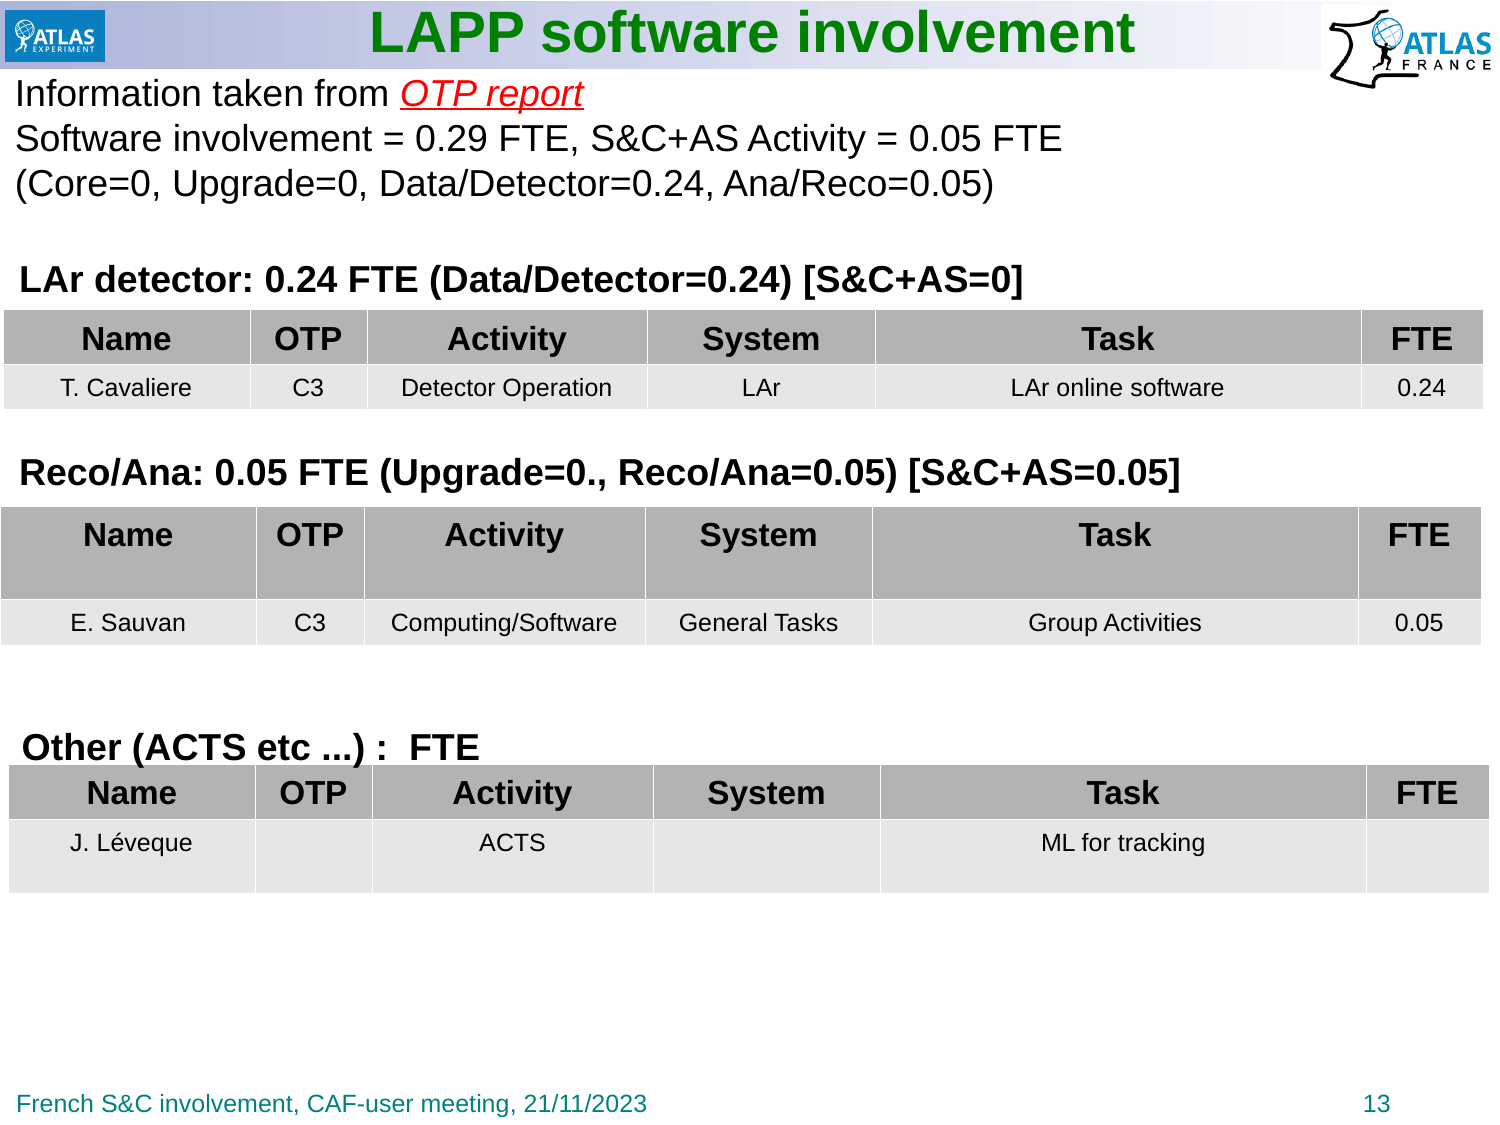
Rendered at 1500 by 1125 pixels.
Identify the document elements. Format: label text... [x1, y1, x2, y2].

table_cell 0.24 [1362, 365, 1483, 409]
table_cell General Tasks [646, 600, 872, 645]
table_header Activity [365, 507, 645, 599]
text_box Other (ACTS etc ...) : FTE [6, 715, 1189, 812]
table_header OTP [251, 310, 367, 364]
table_header Task [873, 507, 1358, 599]
text_box LAPP software involvement [5, 0, 1500, 61]
table_cell ML for tracking [881, 820, 1366, 893]
table_header Name [1, 507, 256, 599]
table_header Activity [373, 812, 653, 819]
table_cell LAr [648, 365, 875, 409]
table_header OTP [256, 812, 372, 819]
table_cell ACTS [373, 820, 653, 893]
table_header System [646, 507, 872, 599]
text_box Information taken from OTP report Software involvement = 0.29 FTE, S&C+AS Activity = 0.05 FTE (Core=0, Upgrade=0, Data/Detector=0.24, Ana/Reco=0.05) [0, 61, 1500, 241]
table_cell [256, 820, 372, 893]
table_cell Computing/Software [365, 600, 645, 645]
text_box LAr detector: 0.24 FTE (Data/Detector=0.24) [S&C+AS=0] [4, 247, 1186, 309]
table_header Name [9, 812, 255, 819]
table_header Task [876, 310, 1361, 364]
table_cell [1367, 820, 1489, 893]
table_header FTE [1359, 507, 1481, 599]
table_header FTE [1367, 765, 1489, 819]
table_header Task [881, 765, 1366, 819]
table_header System [648, 310, 875, 364]
table_cell [654, 820, 880, 893]
table_cell C3 [257, 600, 364, 645]
text_box Reco/Ana: 0.05 FTE (Upgrade=0., Reco/Ana=0.05) [S&C+AS=0.05] [4, 440, 1500, 537]
table_cell C3 [251, 365, 367, 409]
table_cell Detector Operation [368, 365, 647, 409]
table_header System [654, 812, 880, 819]
table_header FTE [1362, 310, 1483, 364]
table_header OTP [257, 507, 364, 599]
table_header Name [4, 310, 250, 364]
table_cell T. Cavaliere [4, 365, 250, 409]
table_cell 0.05 [1359, 600, 1481, 645]
table_header Activity [368, 310, 647, 364]
table_cell J. Léveque [9, 820, 255, 893]
table_cell E. Sauvan [1, 600, 256, 645]
table_cell LAr online software [876, 365, 1361, 409]
table_cell Group Activities [873, 600, 1358, 645]
